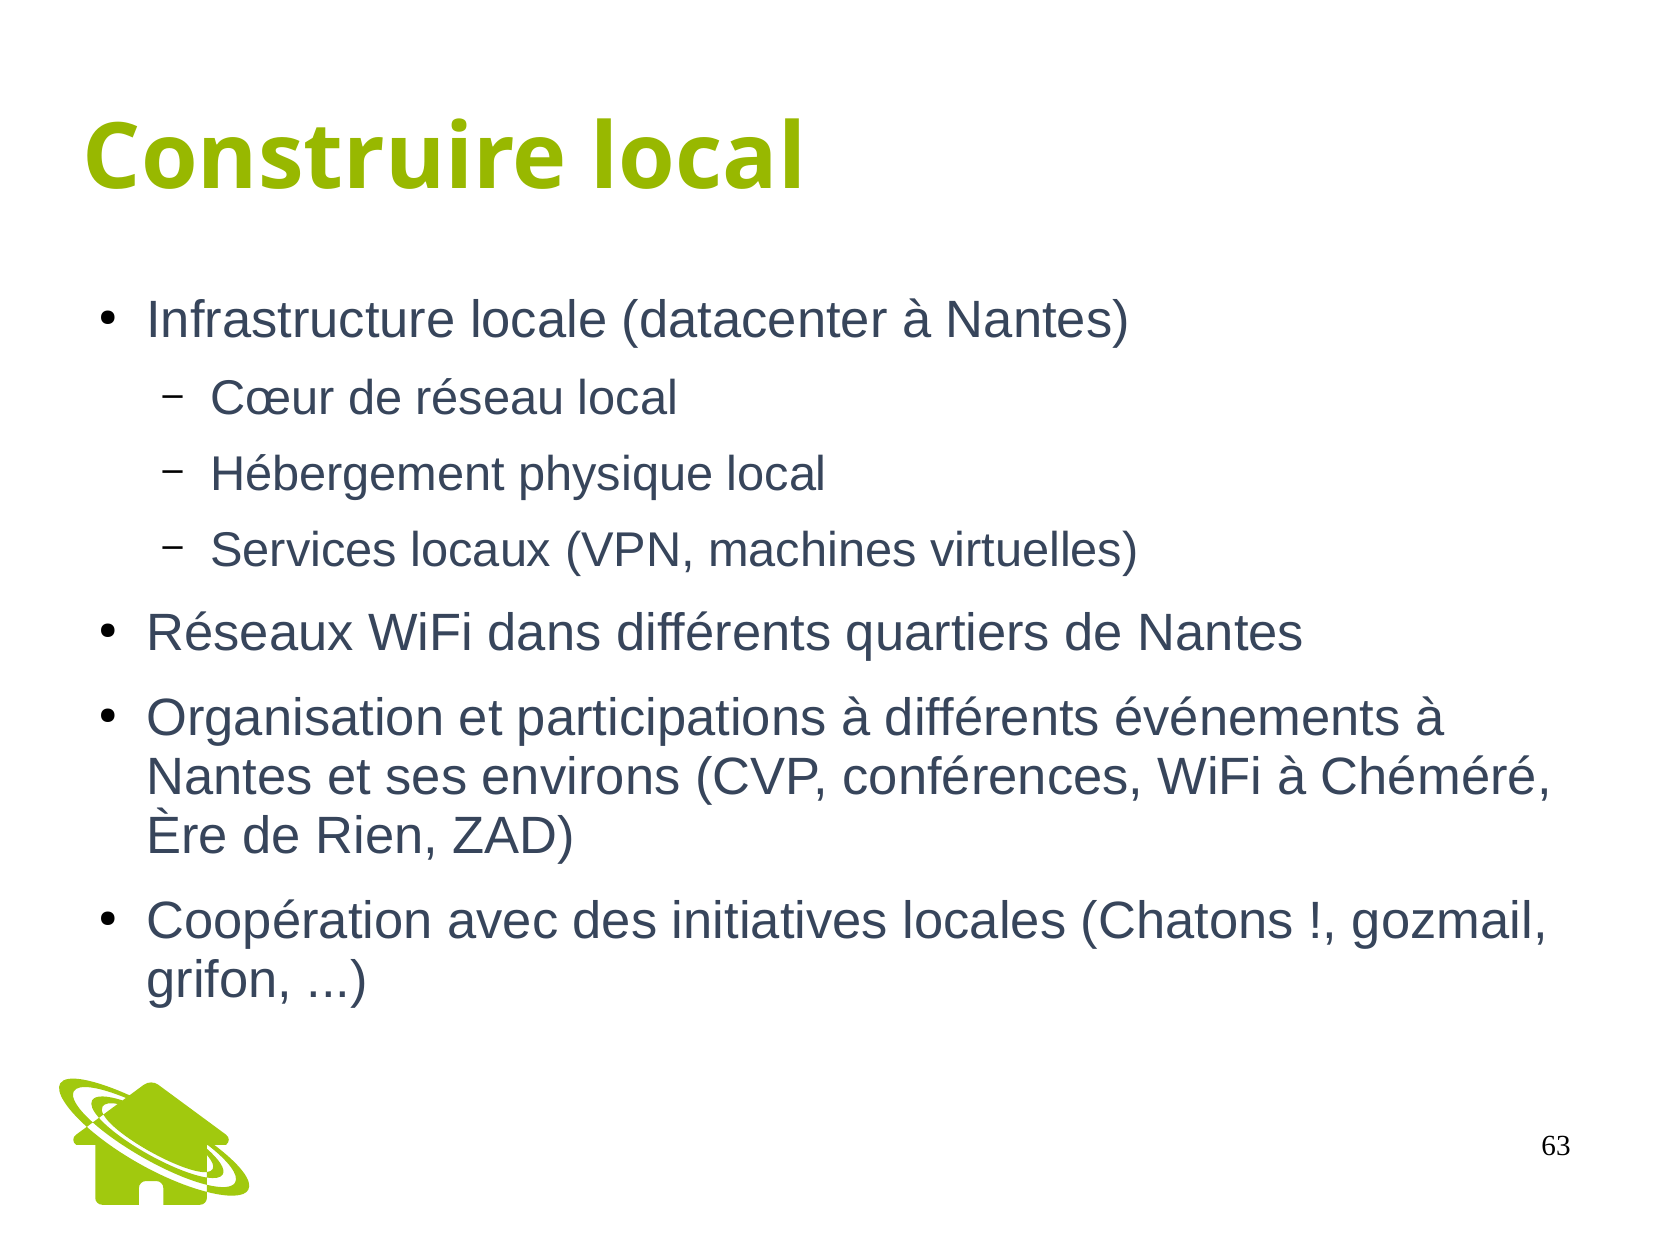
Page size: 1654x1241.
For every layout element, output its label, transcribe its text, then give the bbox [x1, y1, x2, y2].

title Construire local [82, 49, 1571, 257]
list Infrastructure locale (datacenter à Nantes) Cœur de réseau local Hébergement physique local Services locaux (VPN, machines virtuelles) Réseaux WiFi dans différents quartiers de Nantes Organisation et participations à différents événements à Nantes et ses environs (CVP, conférences, WiFi à Chéméré, Ère de Rien, ZAD) Coopération avec des initiatives locales (Chatons !, gozmail, grifon, ...) [82, 290, 1571, 1010]
